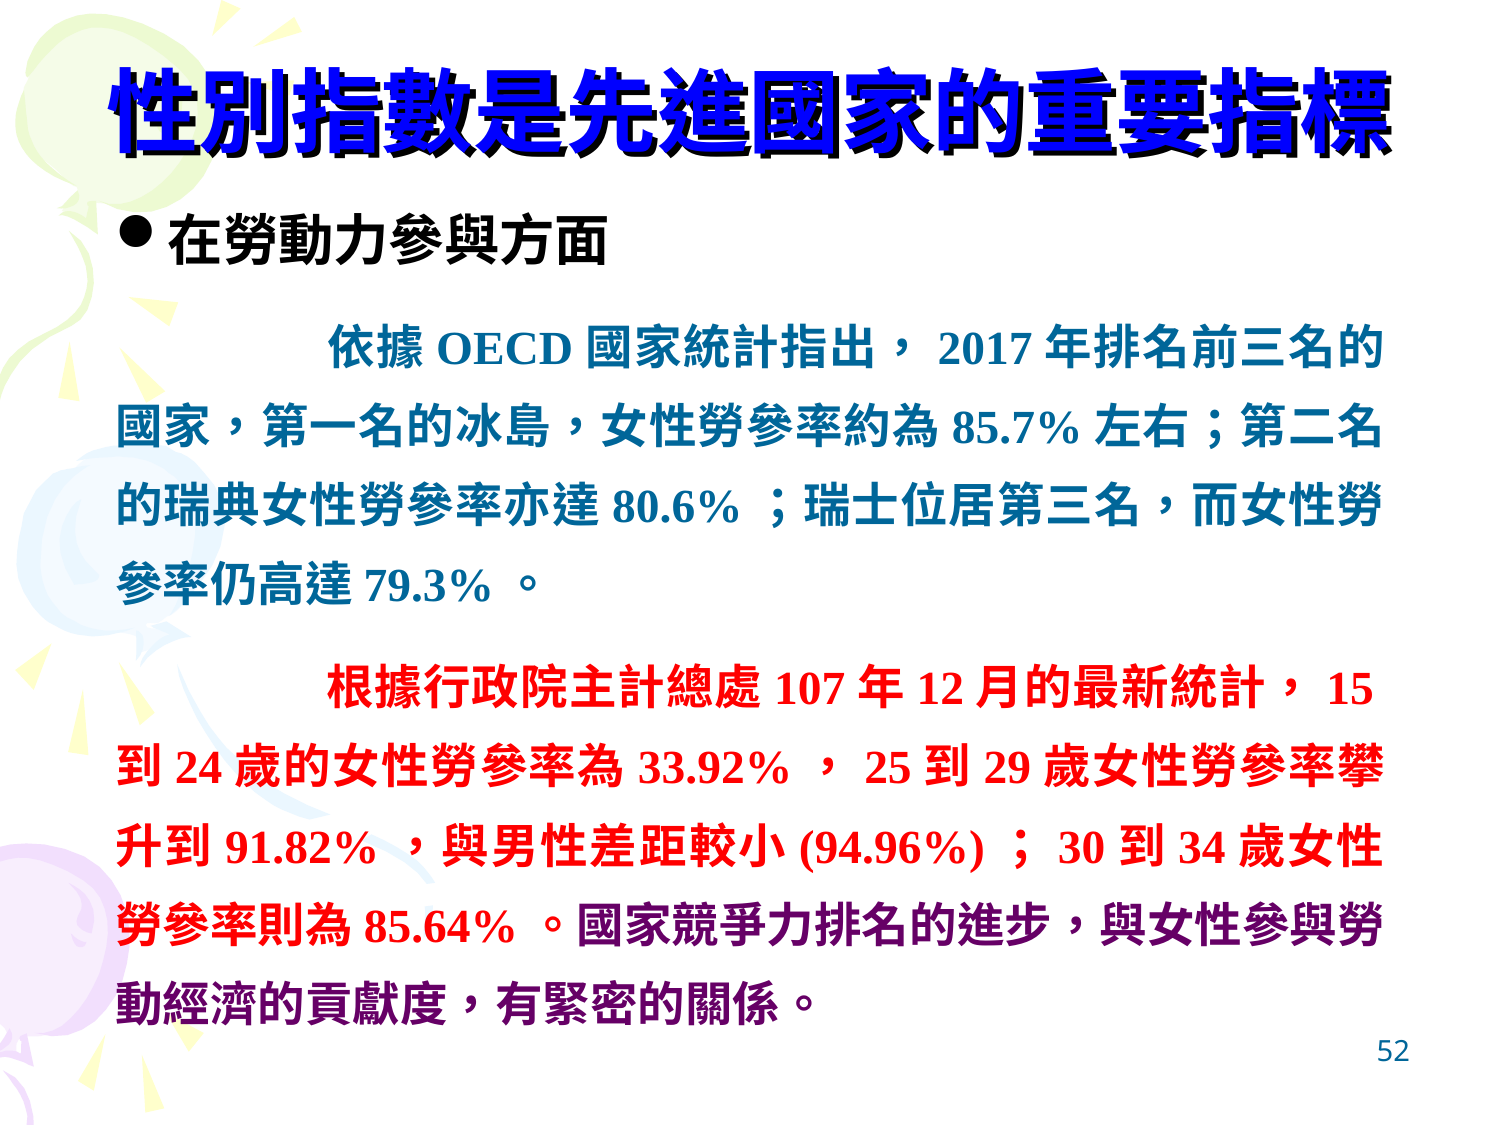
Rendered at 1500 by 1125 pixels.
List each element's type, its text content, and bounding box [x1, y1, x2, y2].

text_box <編號> [1074, 1024, 1426, 1100]
title 性別指數是先進國家的重要指標 [72, 42, 1426, 173]
list 在勞動力參與方面 依據OECD國家統計指出，2017年排名前三名的國家，第一名的冰島，女性勞參率約為85.7%左右；第二名的瑞典女性勞參率亦達80.6%；瑞士位居第三名，而女性勞參率仍高達79.3%。 根據行政院主計總處107年12月的最新統計，15到24歲的女性勞參率為33.92%，25到29歲女性勞參率攀升到91.82%，與男性差距較小(94.96%)；30到34歲女性勞參率則為85.64%。國家競爭力排名的進步，與女性參與勞動經濟的貢獻度，有緊密的關係。 [100, 184, 1400, 1047]
